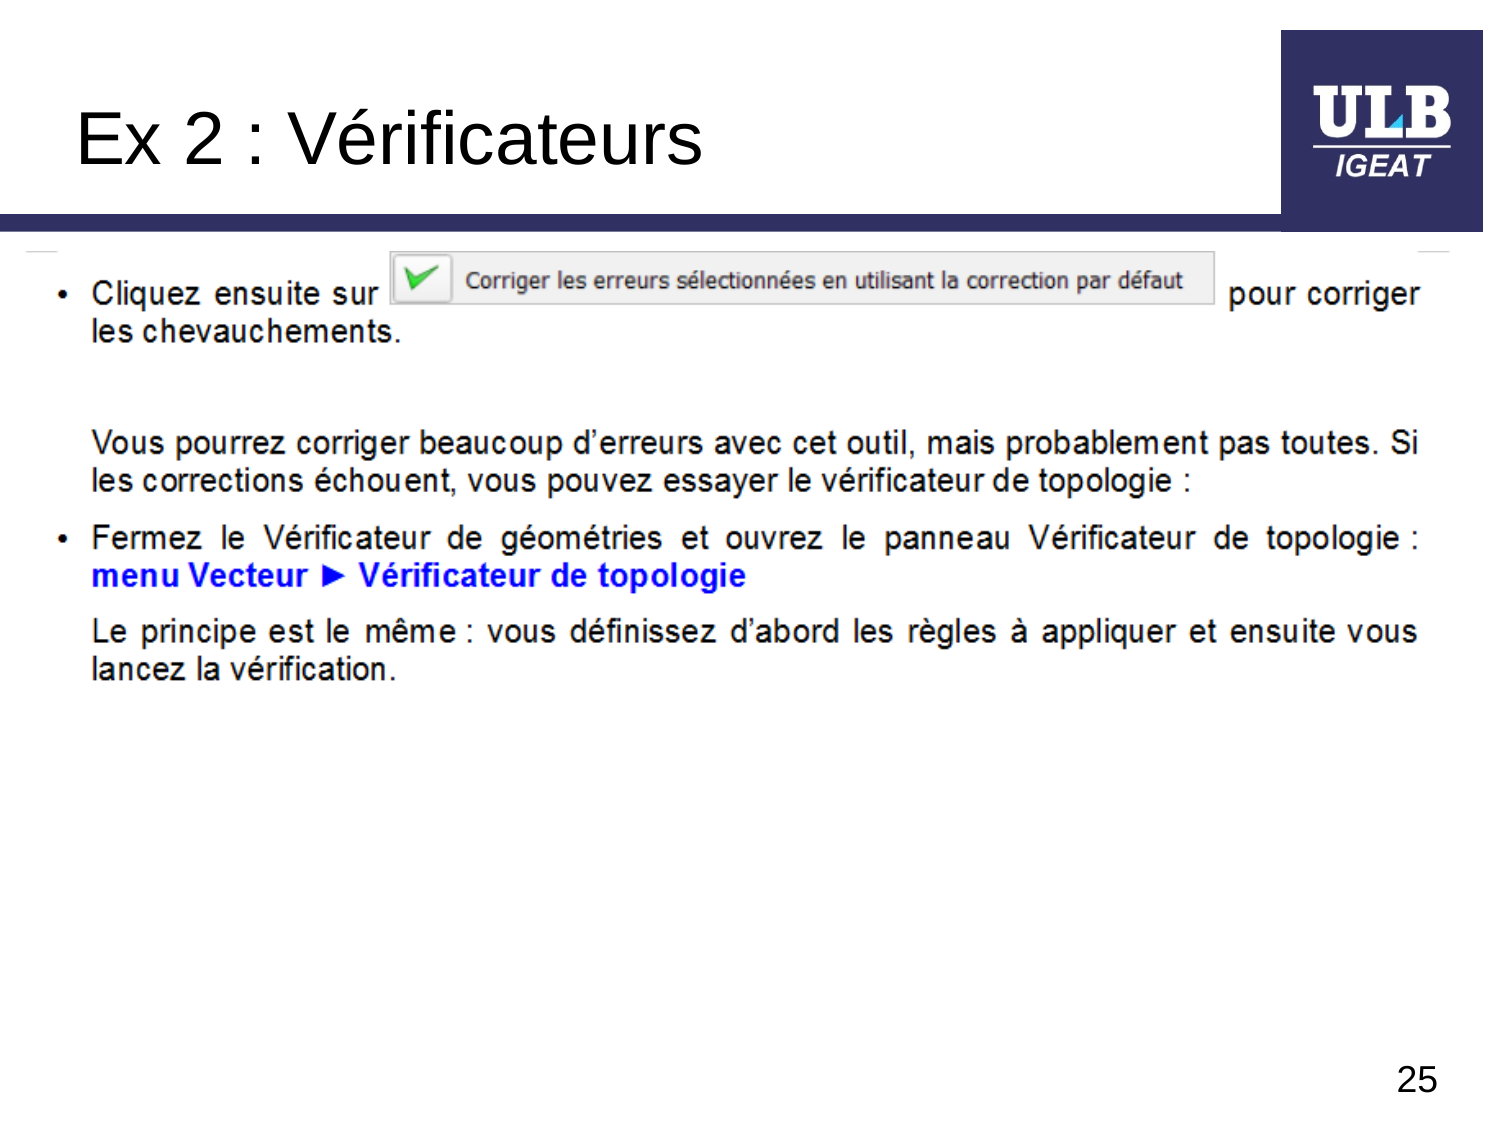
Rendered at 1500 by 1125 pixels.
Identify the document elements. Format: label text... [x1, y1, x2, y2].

picture [1281, 30, 1483, 232]
title Ex 2 : Vérificateurs [75, 44, 1425, 233]
picture [0, 251, 1479, 697]
